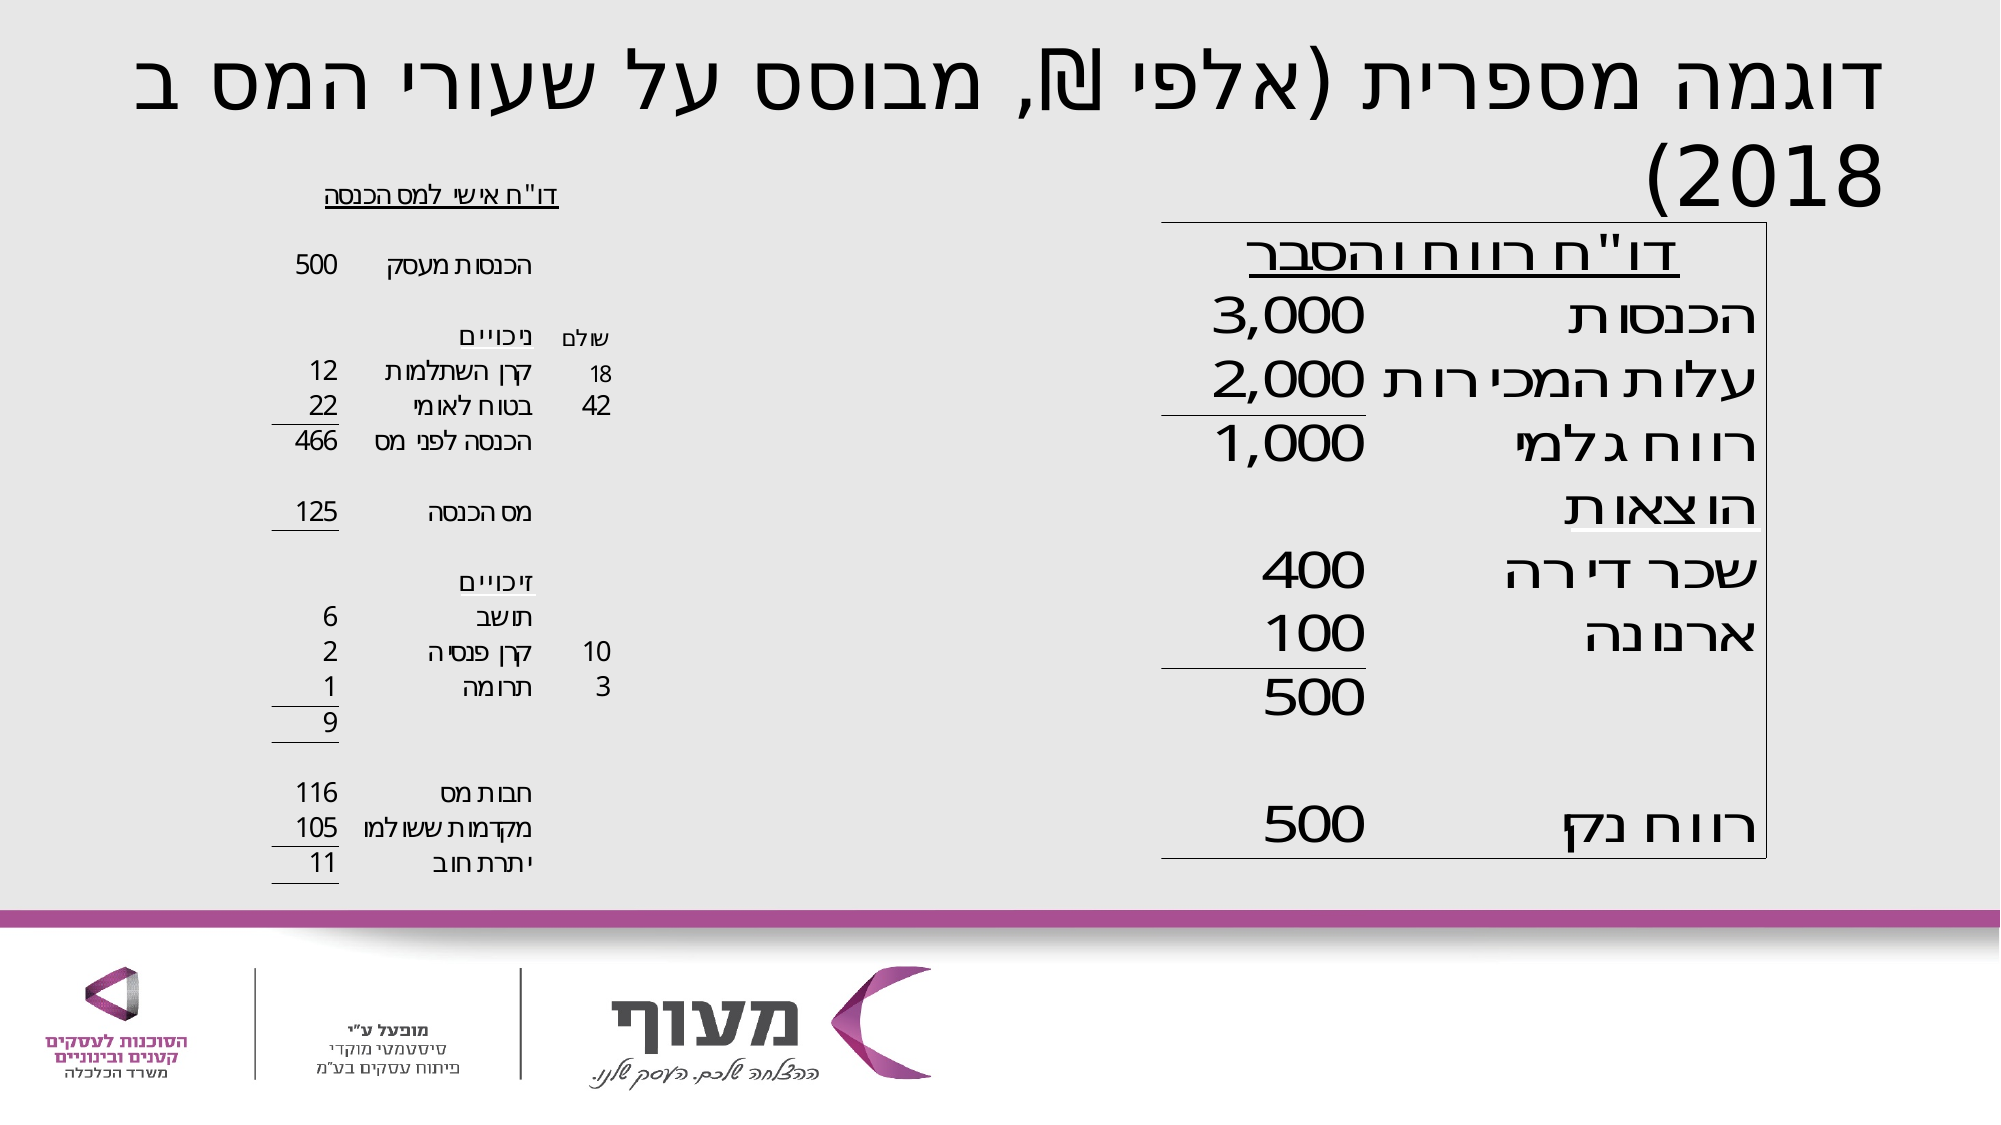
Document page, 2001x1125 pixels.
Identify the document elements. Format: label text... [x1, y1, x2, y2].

title דוגמה מספרית (אלפי ₪, מבוסס על שעורי המס ב 2018) [82, 35, 1902, 223]
picture [0, 0, 2000, 1125]
